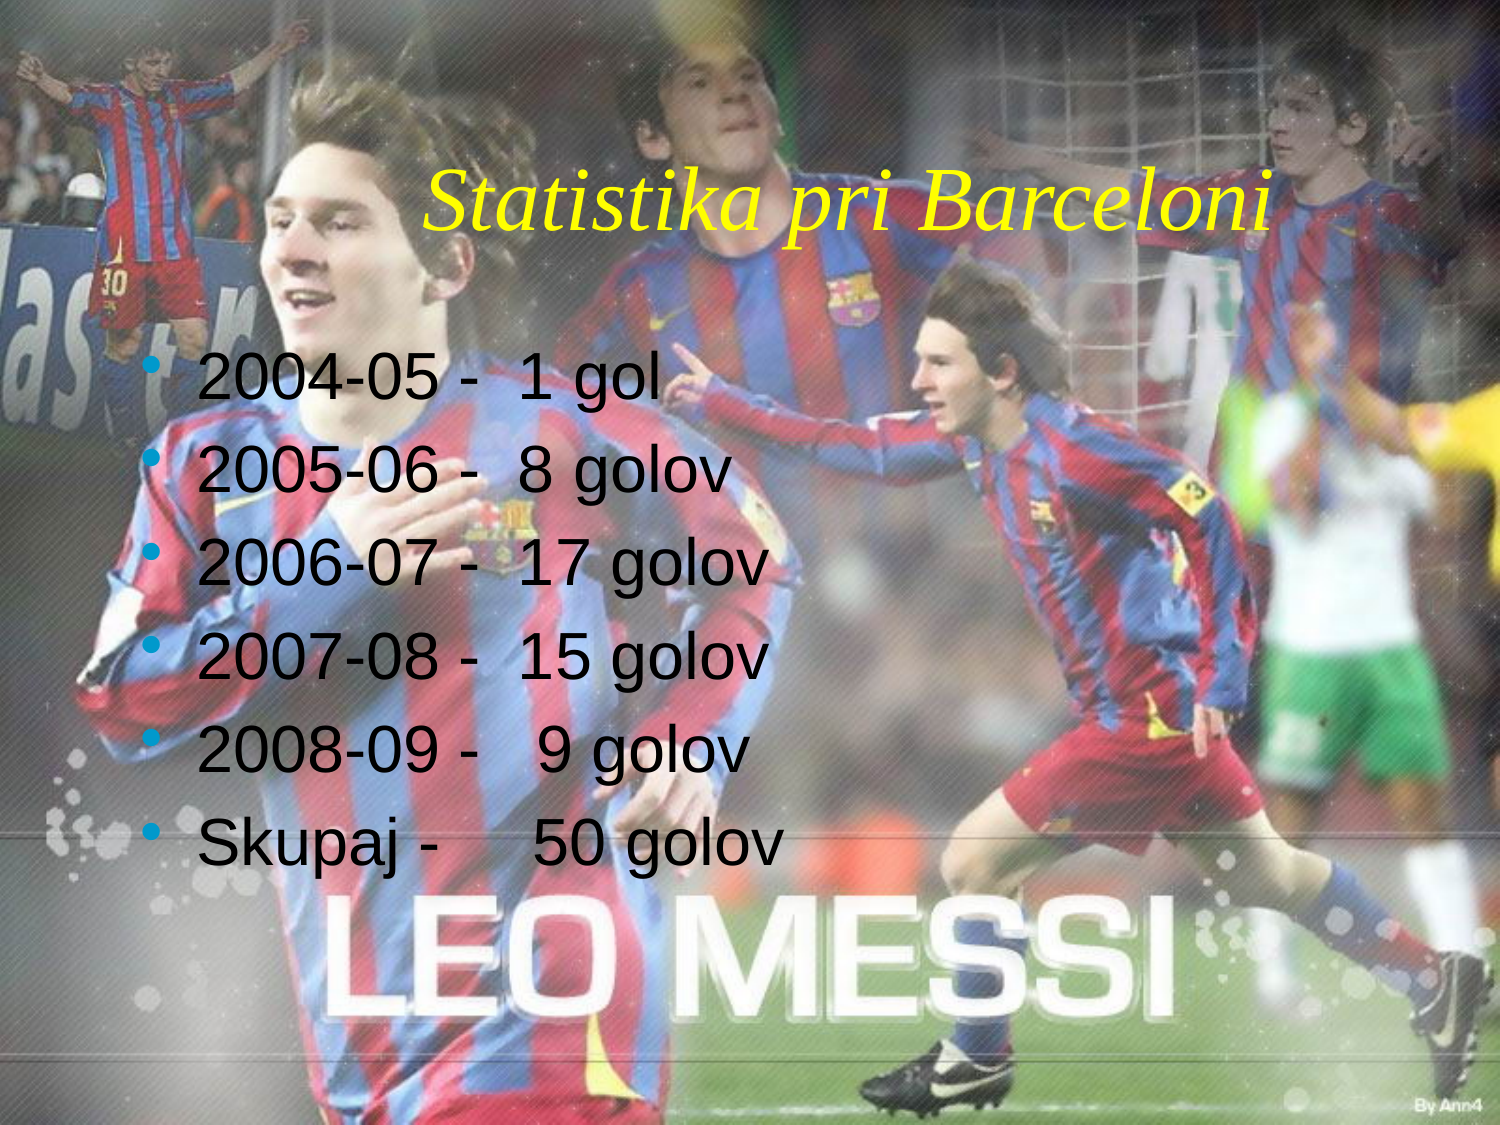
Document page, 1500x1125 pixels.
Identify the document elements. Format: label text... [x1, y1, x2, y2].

picture [0, 0, 1500, 1125]
title Statistika pri Barceloni [212, 99, 1488, 288]
list 2004-05 - 1 gol 2005-06 - 8 golov 2006-07 - 17 golov 2007-08 - 15 golov 2008-09 - 9 golov Skupaj - 50 golov [125, 324, 1400, 1000]
